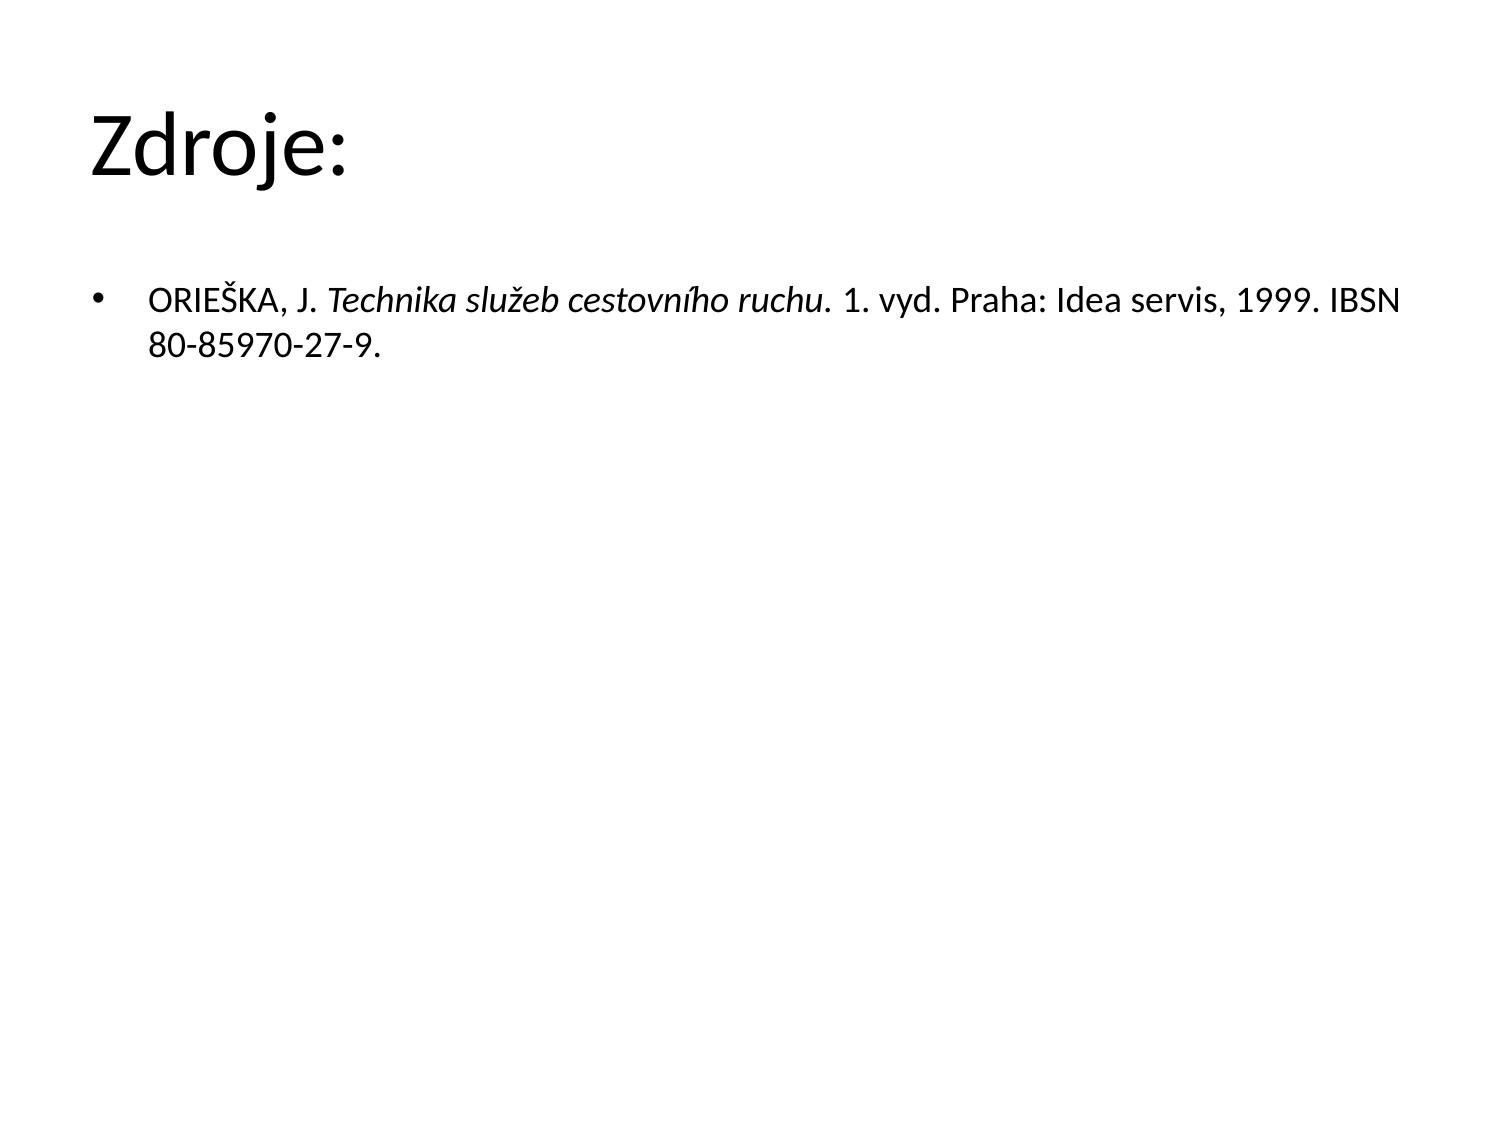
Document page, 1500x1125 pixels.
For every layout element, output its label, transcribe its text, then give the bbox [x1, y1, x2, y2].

title Zdroje: [75, 45, 1426, 233]
list ORIEŠKA, J. Technika služeb cestovního ruchu. 1. vyd. Praha: Idea servis, 1999. IBSN 80-85970-27-9. [76, 267, 1427, 1010]
